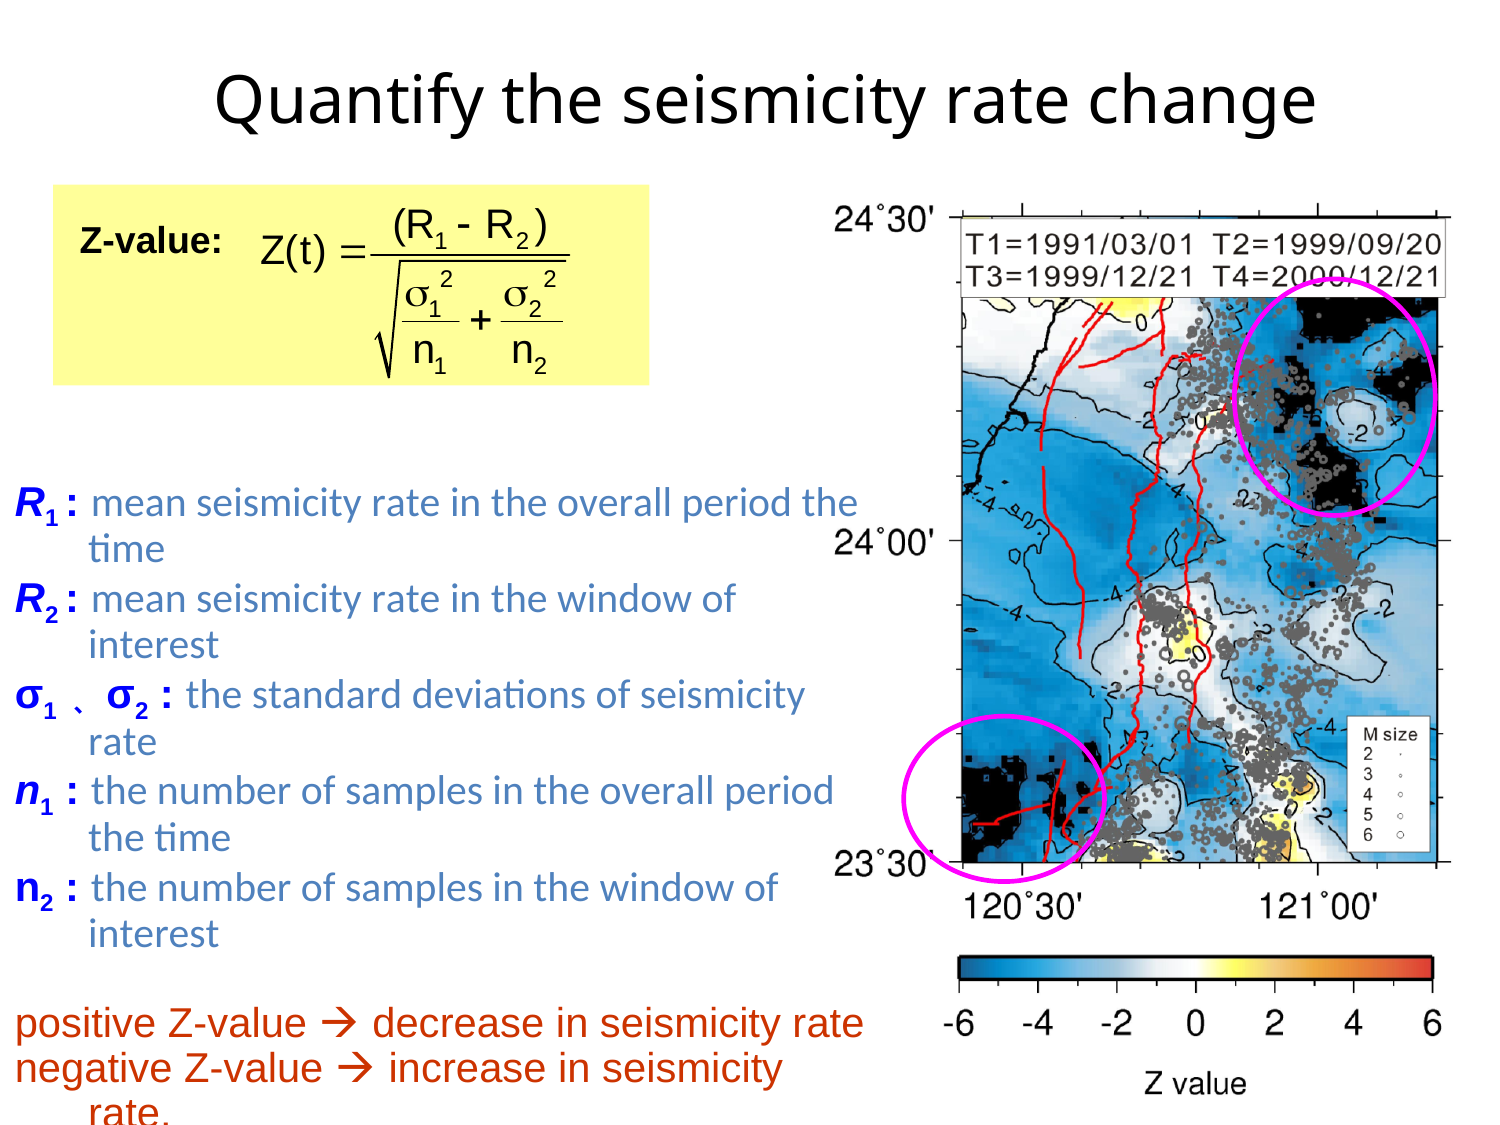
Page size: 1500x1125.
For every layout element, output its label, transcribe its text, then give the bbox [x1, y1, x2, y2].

text_box Z-value: [64, 207, 253, 314]
title Quantify the seismicity rate change [74, 45, 1459, 149]
text_box R1 : mean seismicity rate in the overall period the time R2 : mean seismicity rate in the window of interest σ1、 σ2 : the standard deviations of seismicity rate n1 : the number of samples in the overall period the time n2 : the number of samples in the window of interest positive Z-value  decrease in seismicity rate negative Z-value  increase in seismicity rate. [0, 467, 886, 1125]
chart [253, 196, 577, 386]
text_box [53, 184, 650, 386]
picture [773, 160, 1500, 1125]
